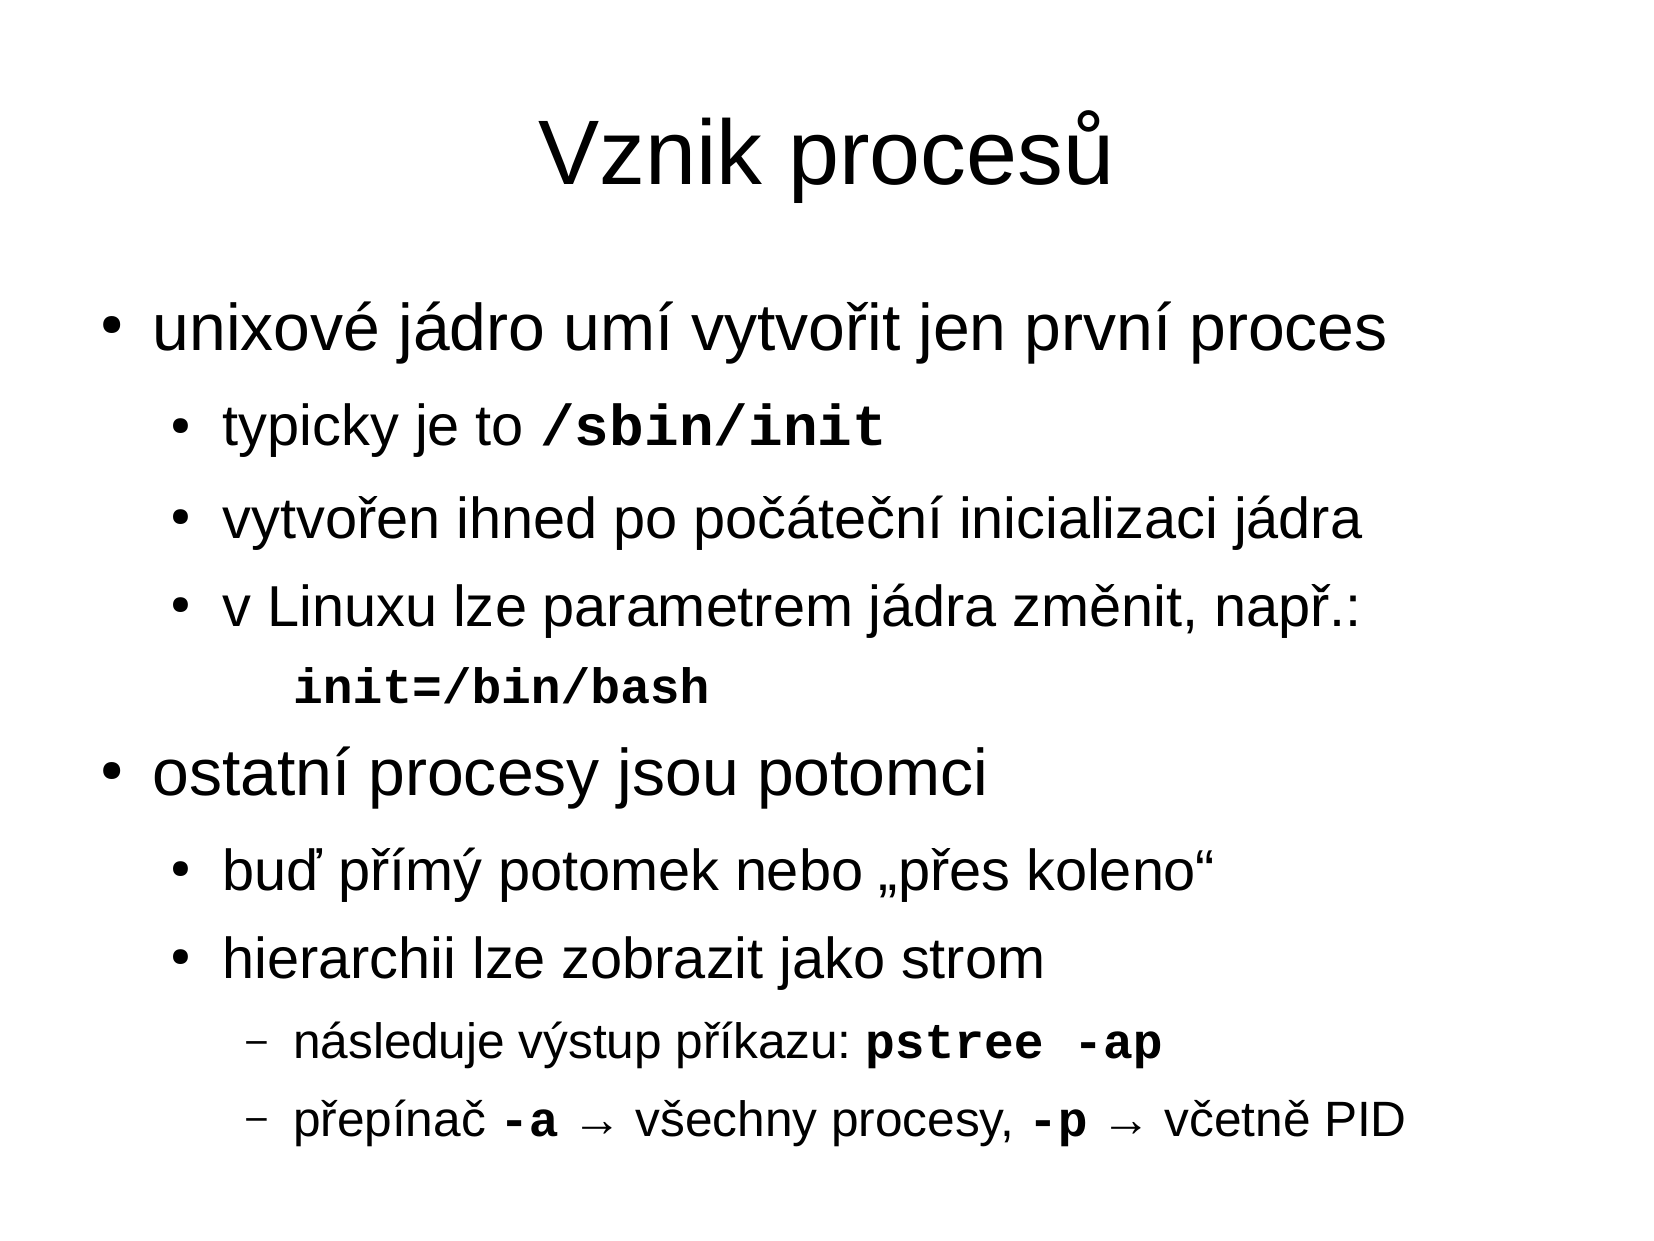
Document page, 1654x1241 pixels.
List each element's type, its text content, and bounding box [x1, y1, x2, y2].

title Vznik procesů [82, 56, 1571, 250]
list unixové jádro umí vytvořit jen první proces typicky je to /sbin/init vytvořen ihned po počáteční inicializaci jádra v Linuxu lze parametrem jádra změnit, např.: init=/bin/bash ostatní procesy jsou potomci buď přímý potomek nebo „přes koleno“ hierarchii lze zobrazit jako strom následuje výstup příkazu: pstree -ap přepínač -a → všechny procesy, -p → včetně PID [82, 290, 1571, 1158]
